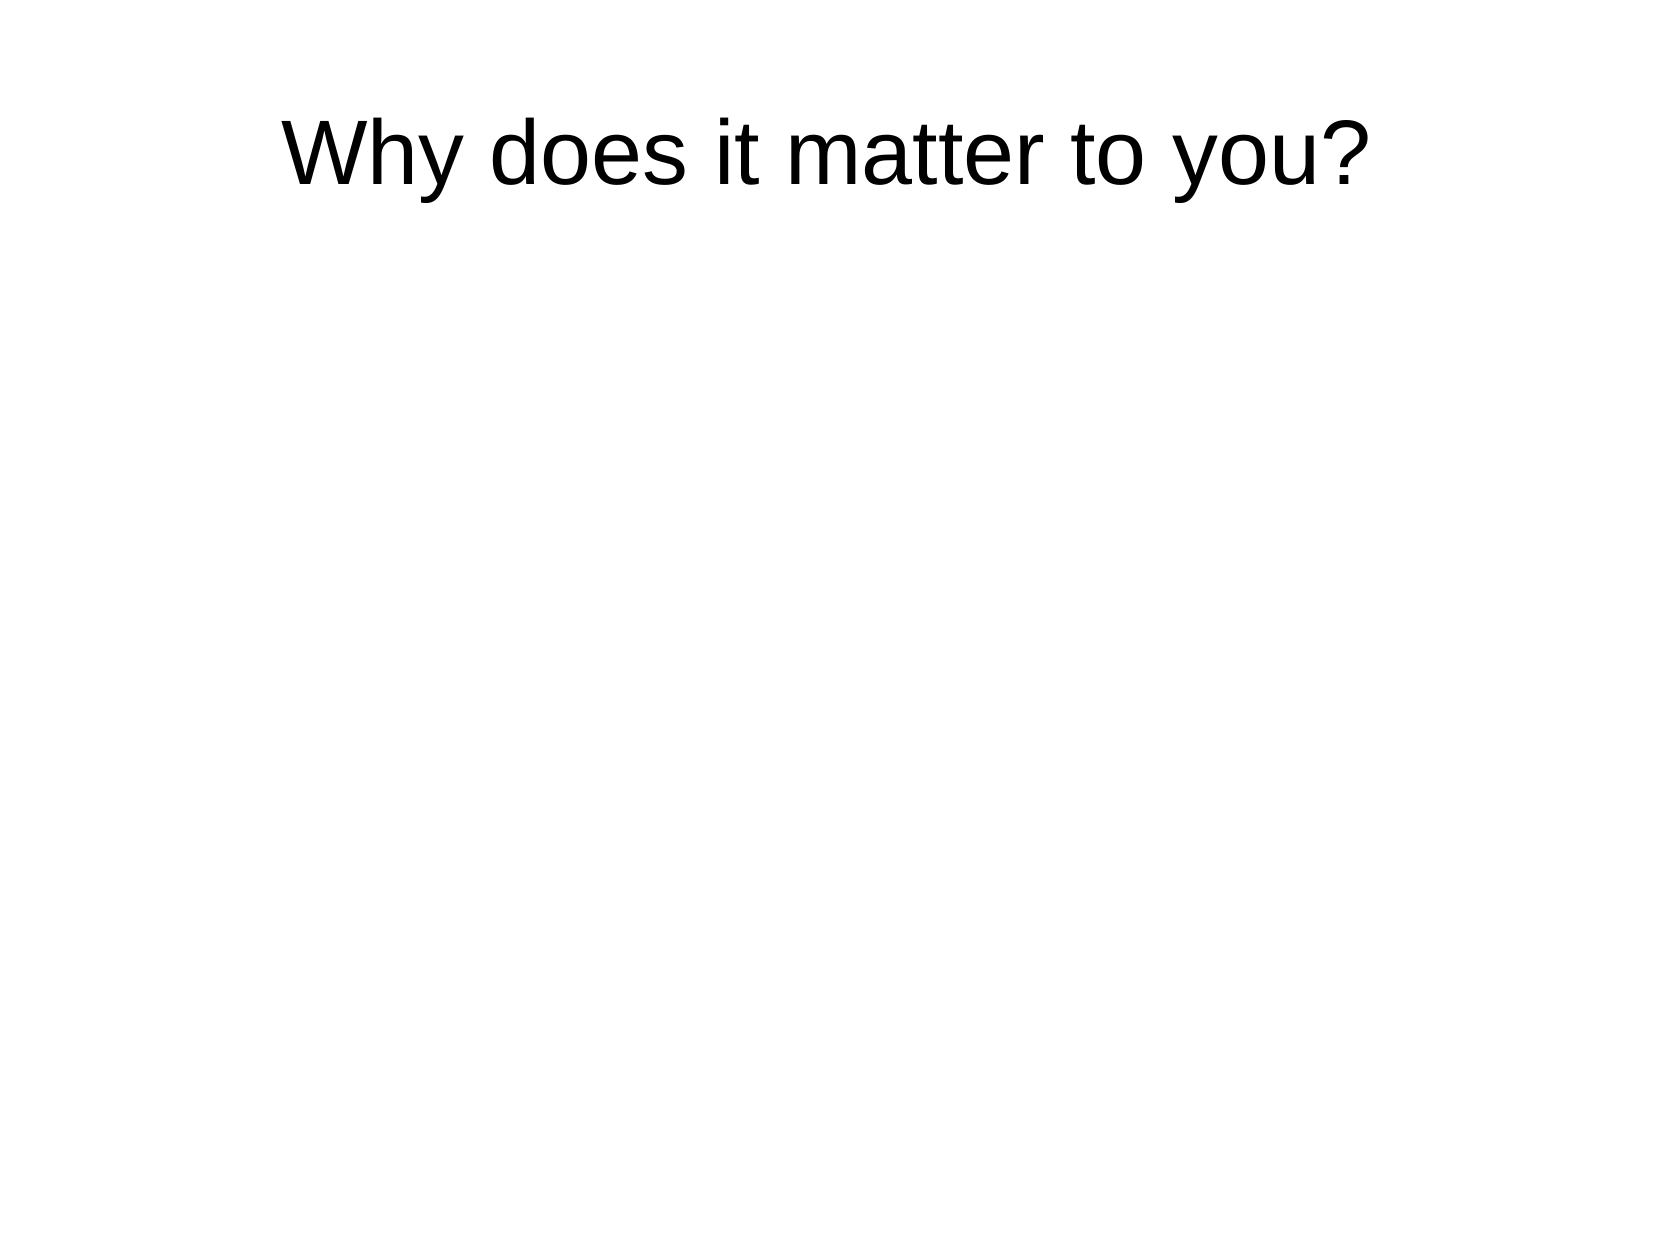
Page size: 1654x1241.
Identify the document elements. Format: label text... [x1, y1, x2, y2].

title Why does it matter to you? [82, 49, 1571, 257]
